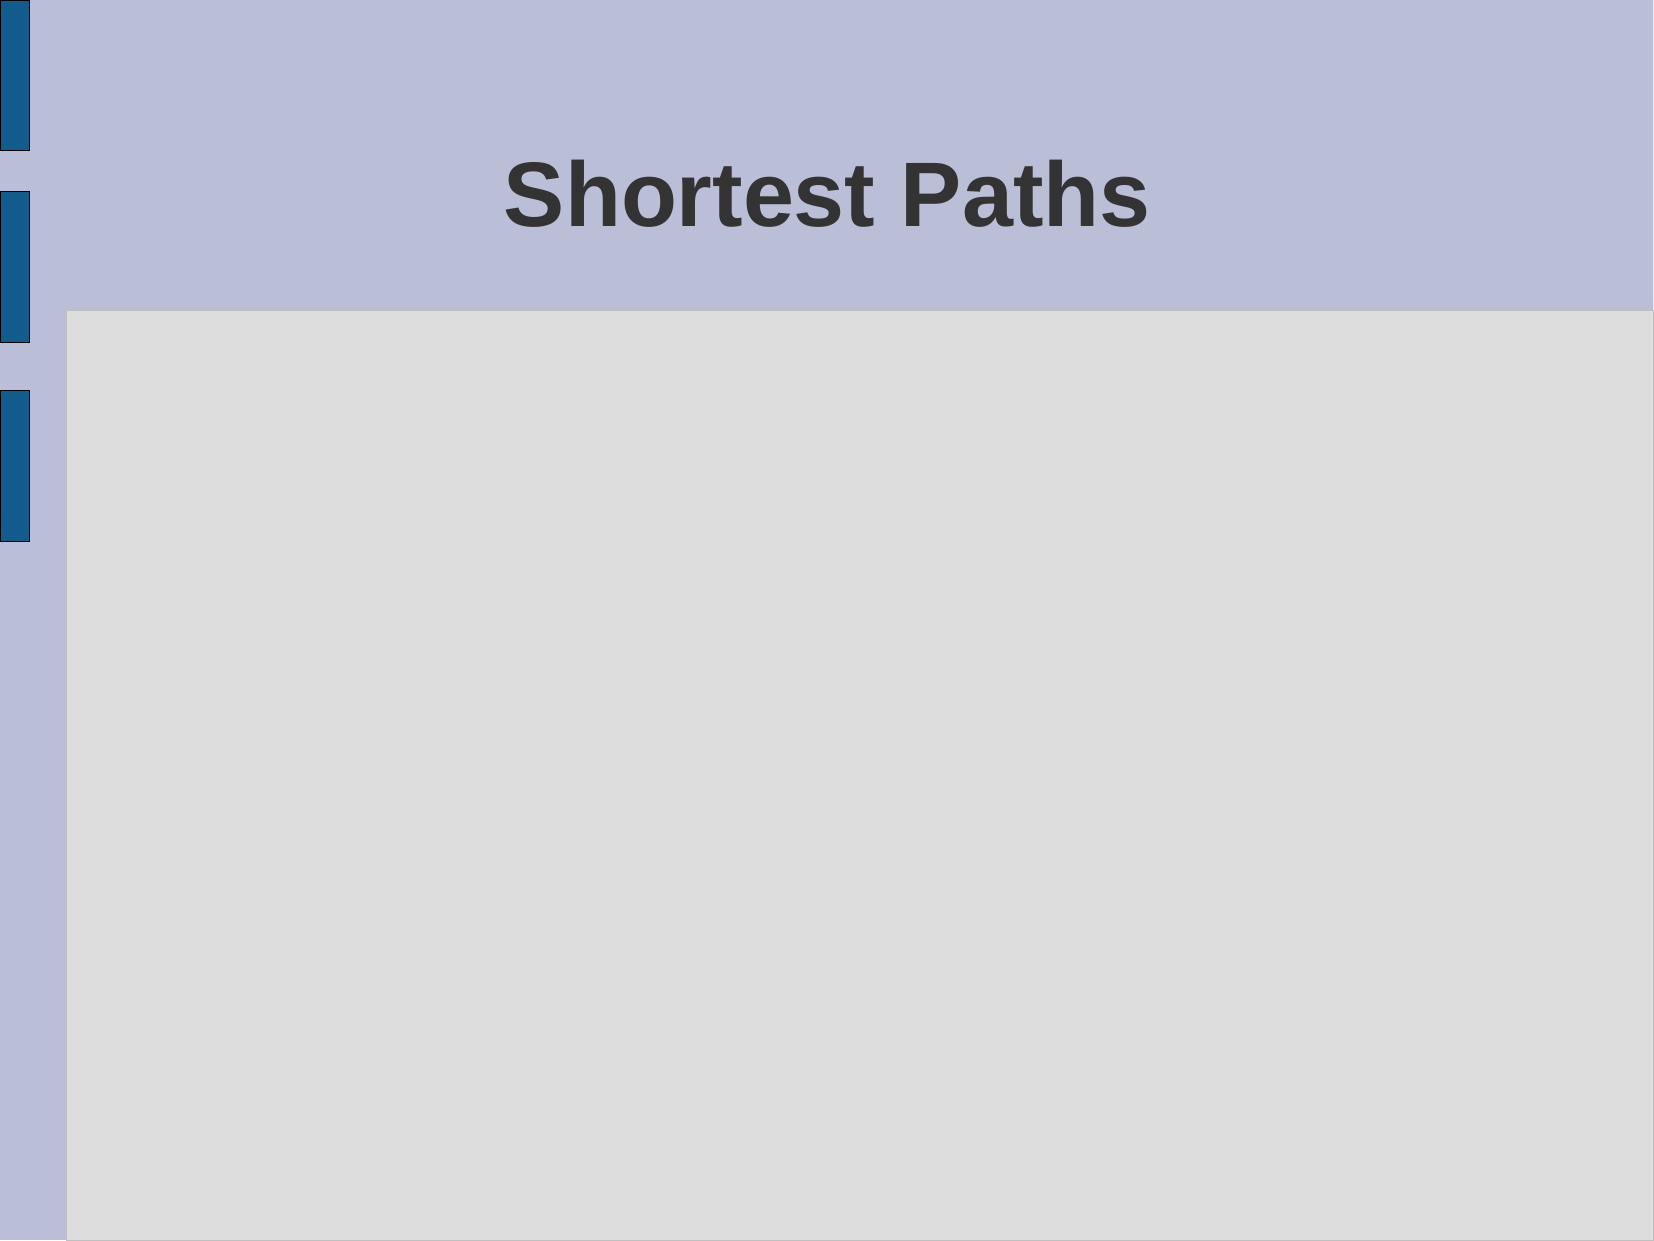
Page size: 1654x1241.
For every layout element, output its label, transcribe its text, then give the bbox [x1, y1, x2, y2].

title Shortest Paths [121, 91, 1534, 299]
